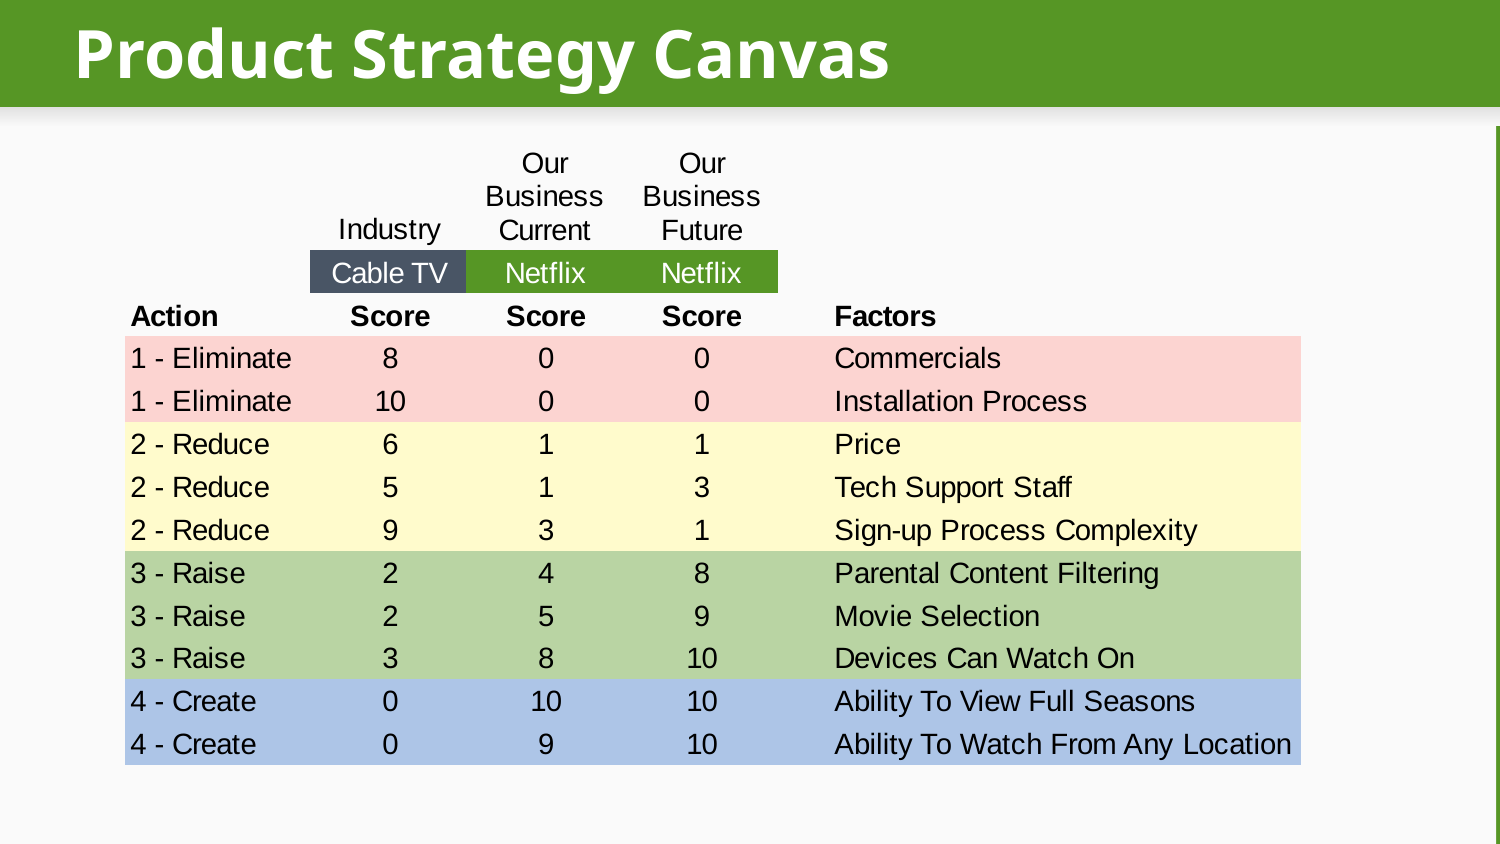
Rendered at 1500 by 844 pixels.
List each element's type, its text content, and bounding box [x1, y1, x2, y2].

chart [124, 132, 1307, 844]
title Product Strategy Canvas [58, 2, 1464, 102]
